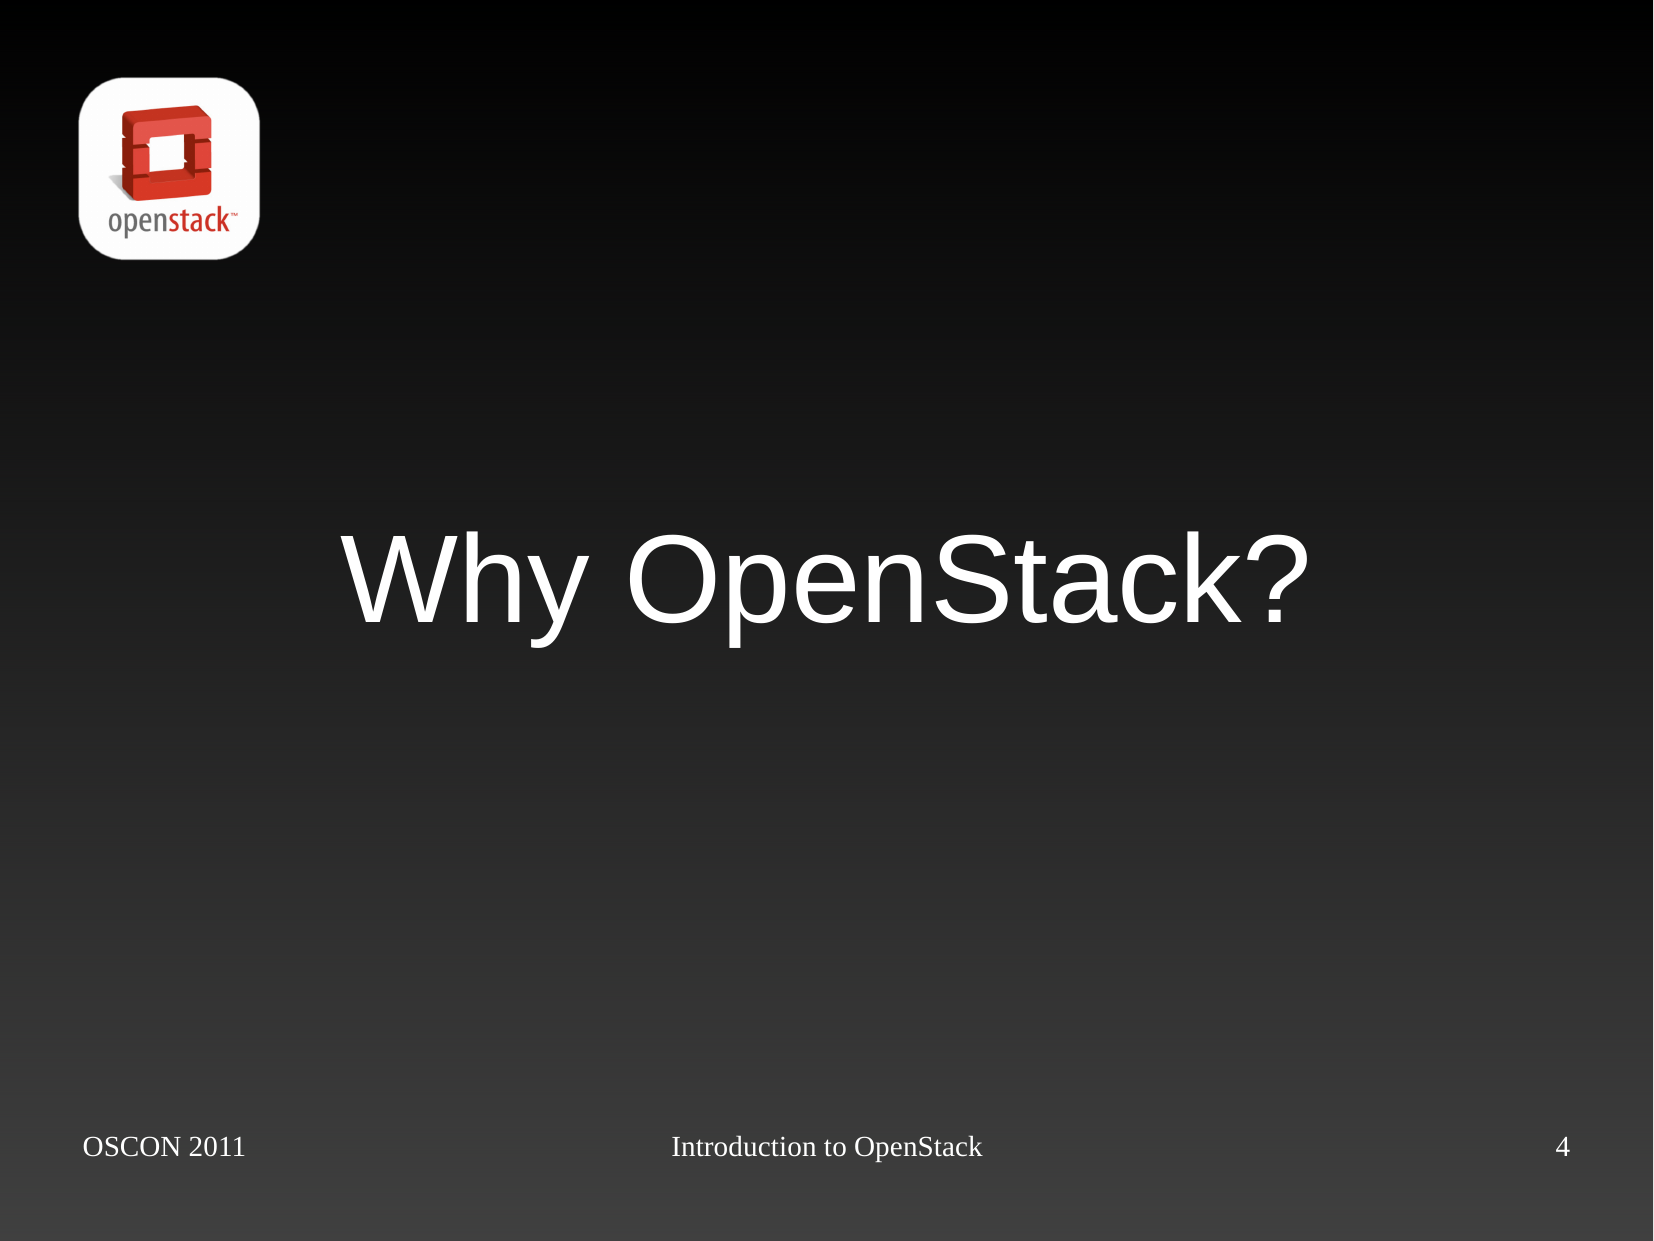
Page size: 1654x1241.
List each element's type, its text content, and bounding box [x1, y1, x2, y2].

subtitle Why OpenStack? [82, 56, 1571, 1102]
picture [0, 0, 1654, 1241]
